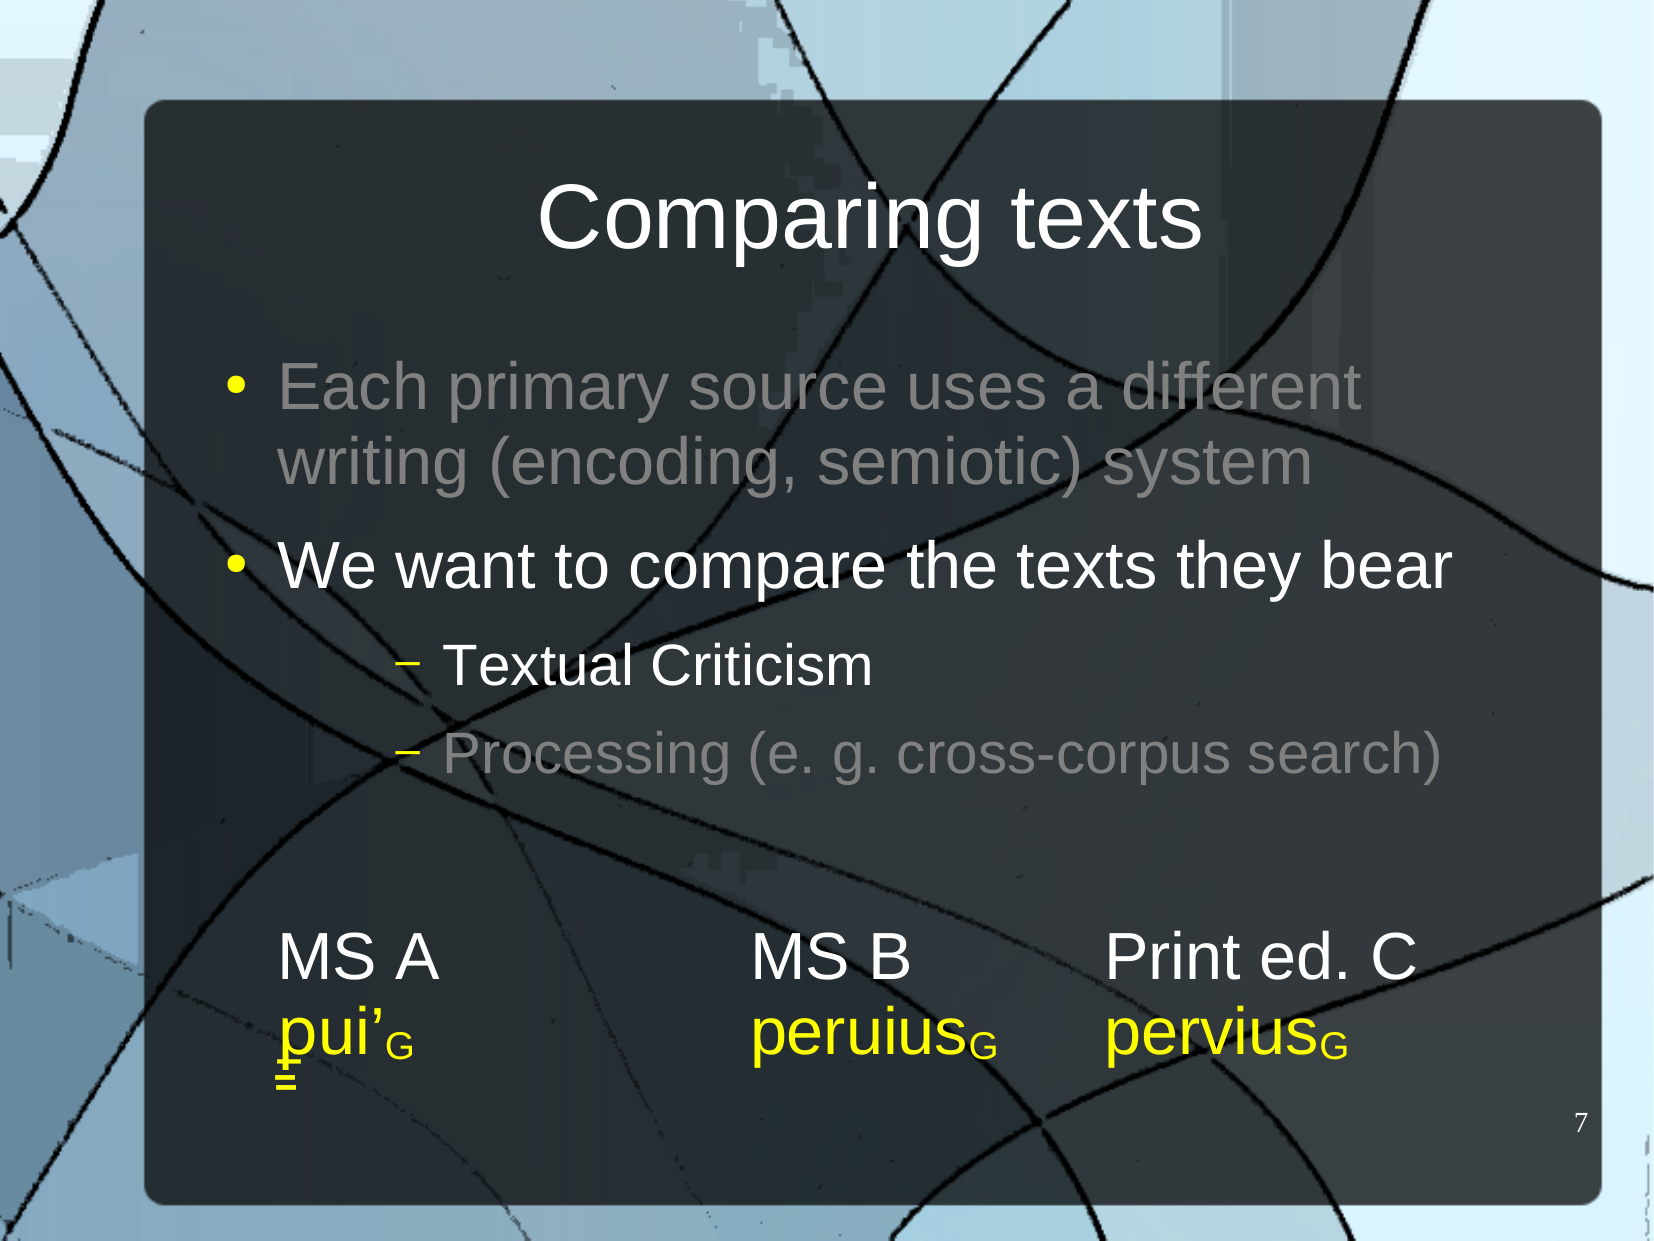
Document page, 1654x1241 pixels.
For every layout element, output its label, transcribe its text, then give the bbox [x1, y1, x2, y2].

list Each primary source uses a different writing (encoding, semiotic) system We want to compare the texts they bear Textual Criticism Processing (e. g. cross-corpus search) [206, 349, 1571, 787]
list MS A MS B Print ed. C ꝑ̱̱ui’G peruiusG perviusG [206, 814, 1571, 1241]
title Comparing texts [159, 108, 1583, 325]
picture [0, 0, 1654, 1241]
